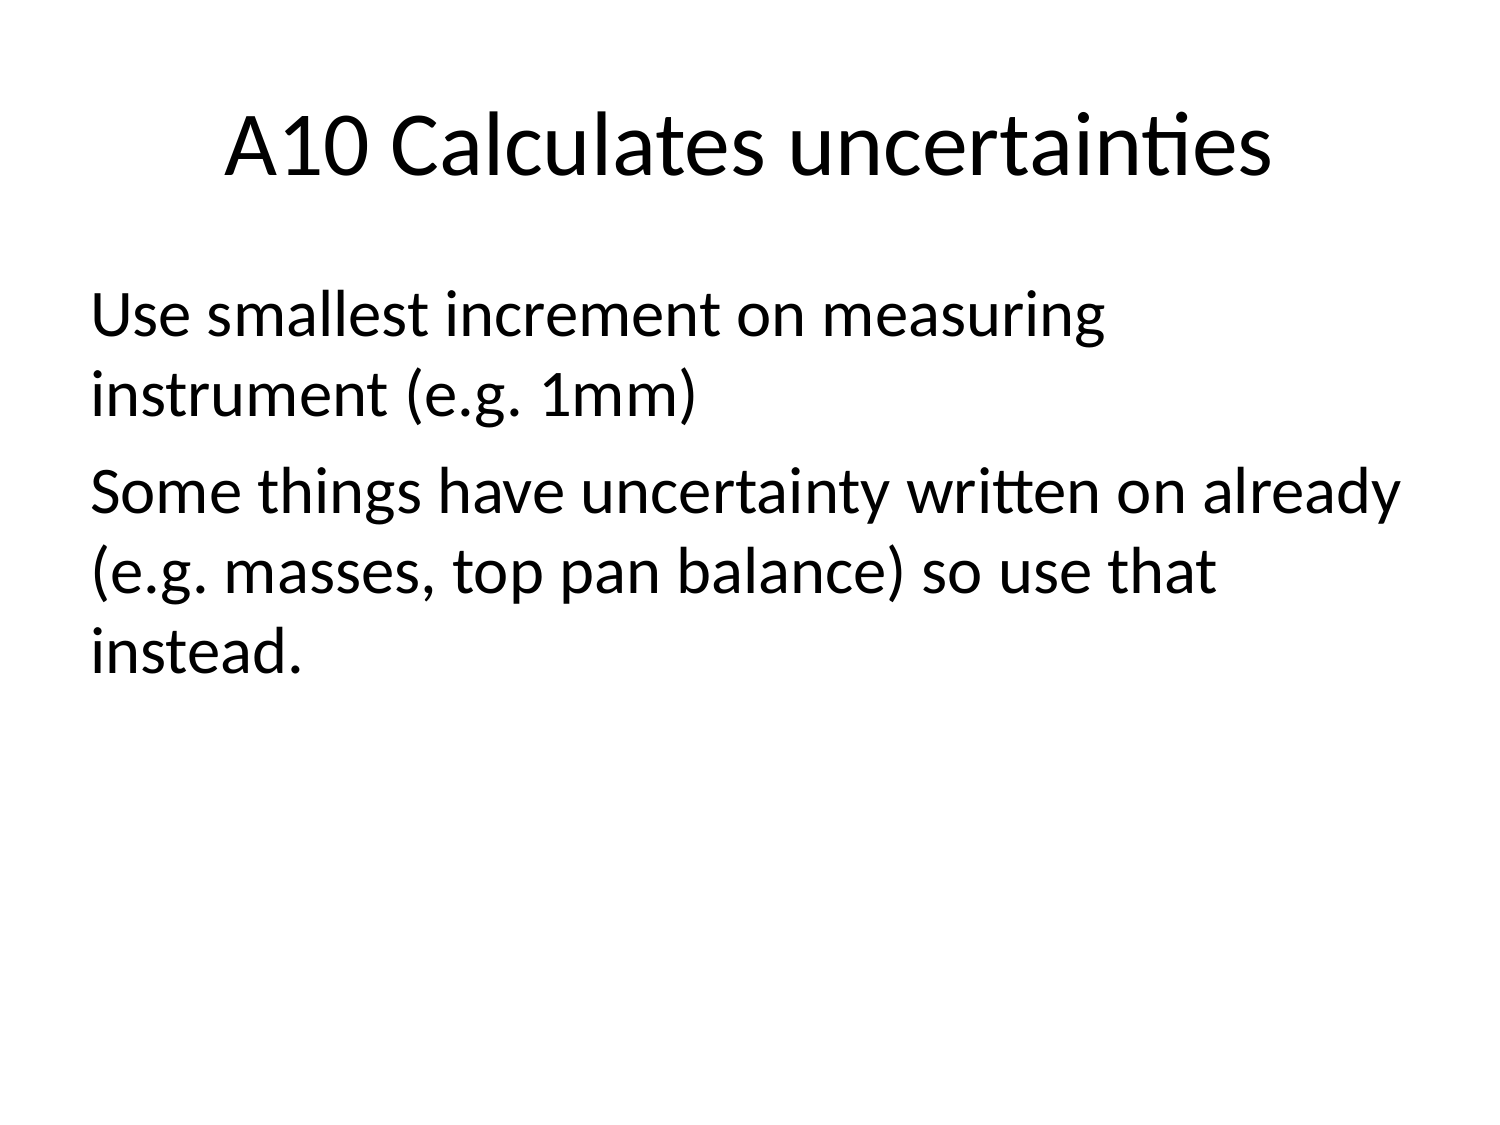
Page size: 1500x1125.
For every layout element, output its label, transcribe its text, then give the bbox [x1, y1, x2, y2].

title A10 Calculates uncertainties [75, 45, 1426, 233]
list Use smallest increment on measuring instrument (e.g. 1mm) Some things have uncertainty written on already (e.g. masses, top pan balance) so use that instead. [75, 262, 1426, 1005]
